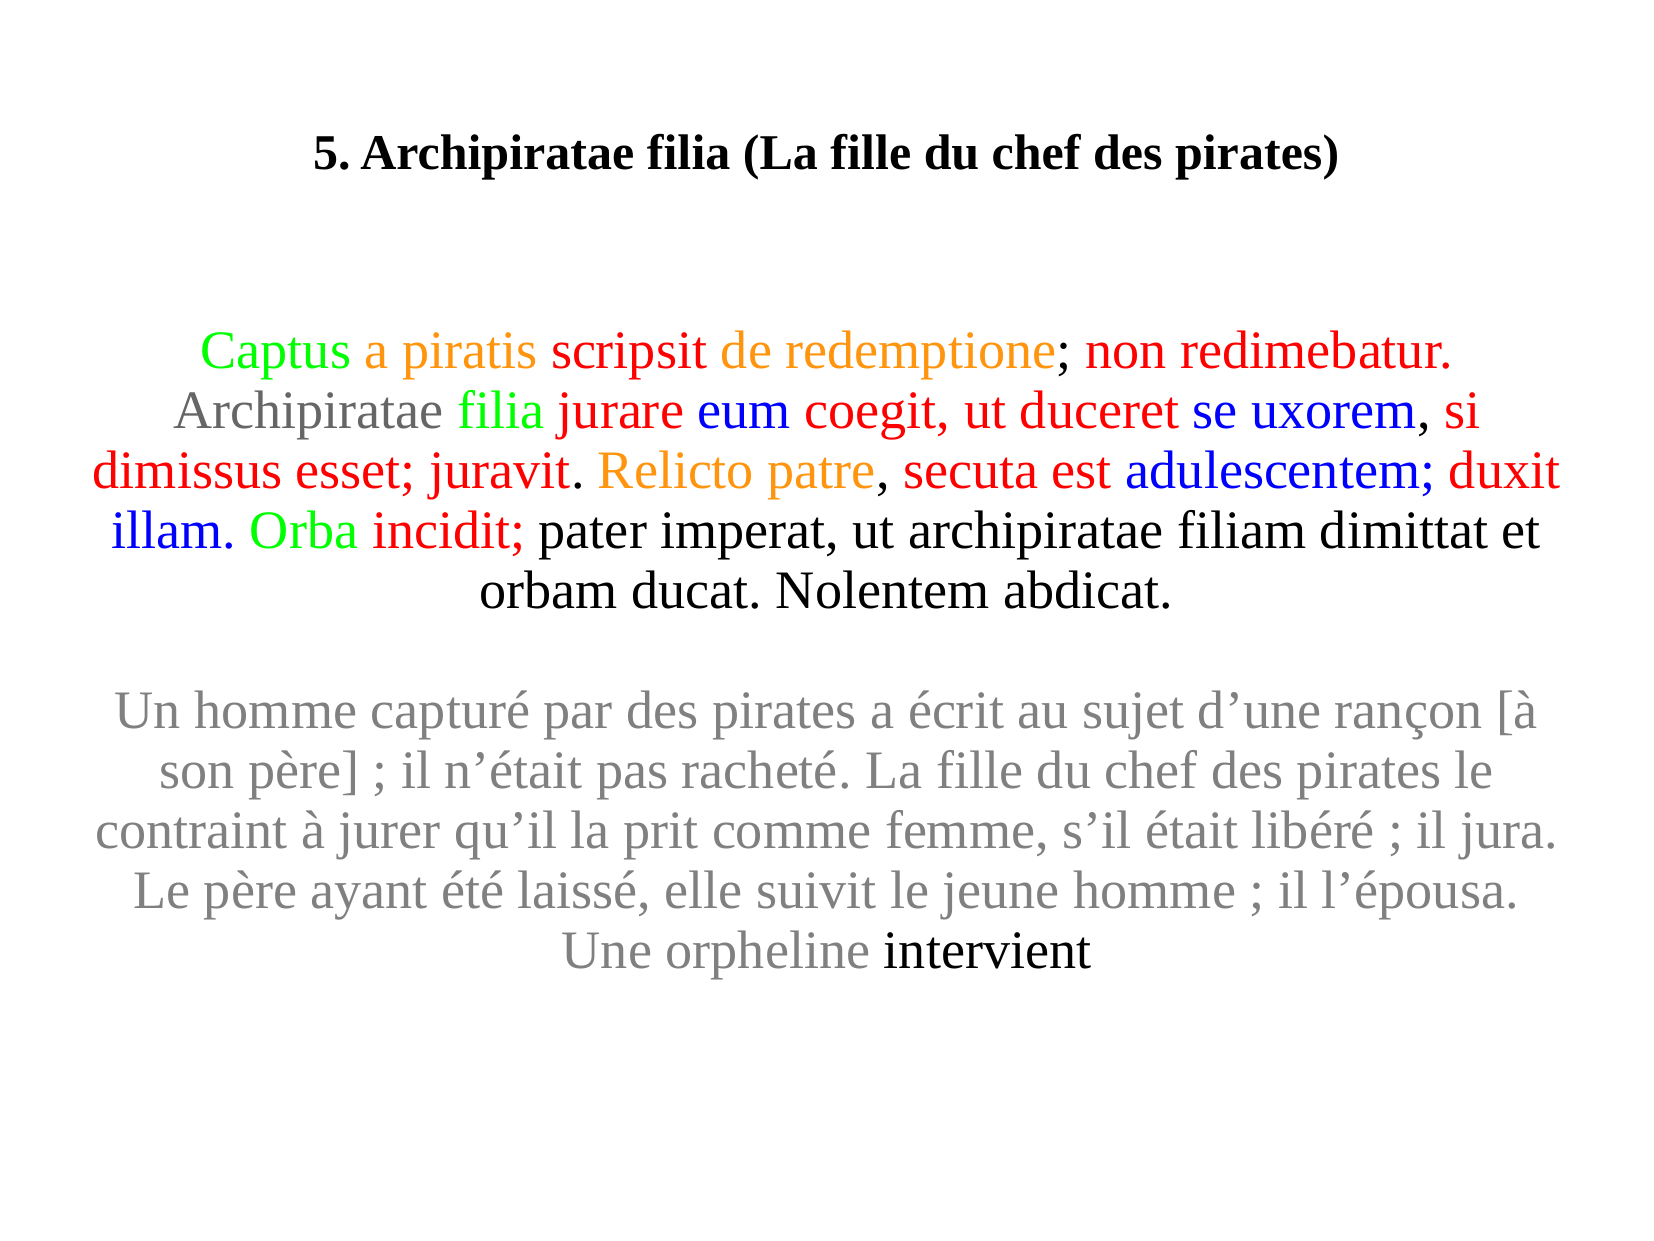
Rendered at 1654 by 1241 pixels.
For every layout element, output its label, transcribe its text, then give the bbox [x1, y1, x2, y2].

subtitle Captus a piratis scripsit de redemptione; non redimebatur. Archipiratae filia jurare eum coegit, ut duceret se uxorem, si dimissus esset; juravit. Relicto patre, secuta est adulescentem; duxit illam. Orba incidit; pater imperat, ut archipiratae filiam dimittat et orbam ducat. Nolentem abdicat. Un homme capturé par des pirates a écrit au sujet d’une rançon [à son père] ; il n’était pas racheté. La fille du chef des pirates le contraint à jurer qu’il la prit comme femme, s’il était libéré ; il jura. Le père ayant été laissé, elle suivit le jeune homme ; il l’épousa. Une orpheline intervient [82, 290, 1571, 1010]
title 5. Archipiratae filia (La fille du chef des pirates) [82, 49, 1571, 257]
